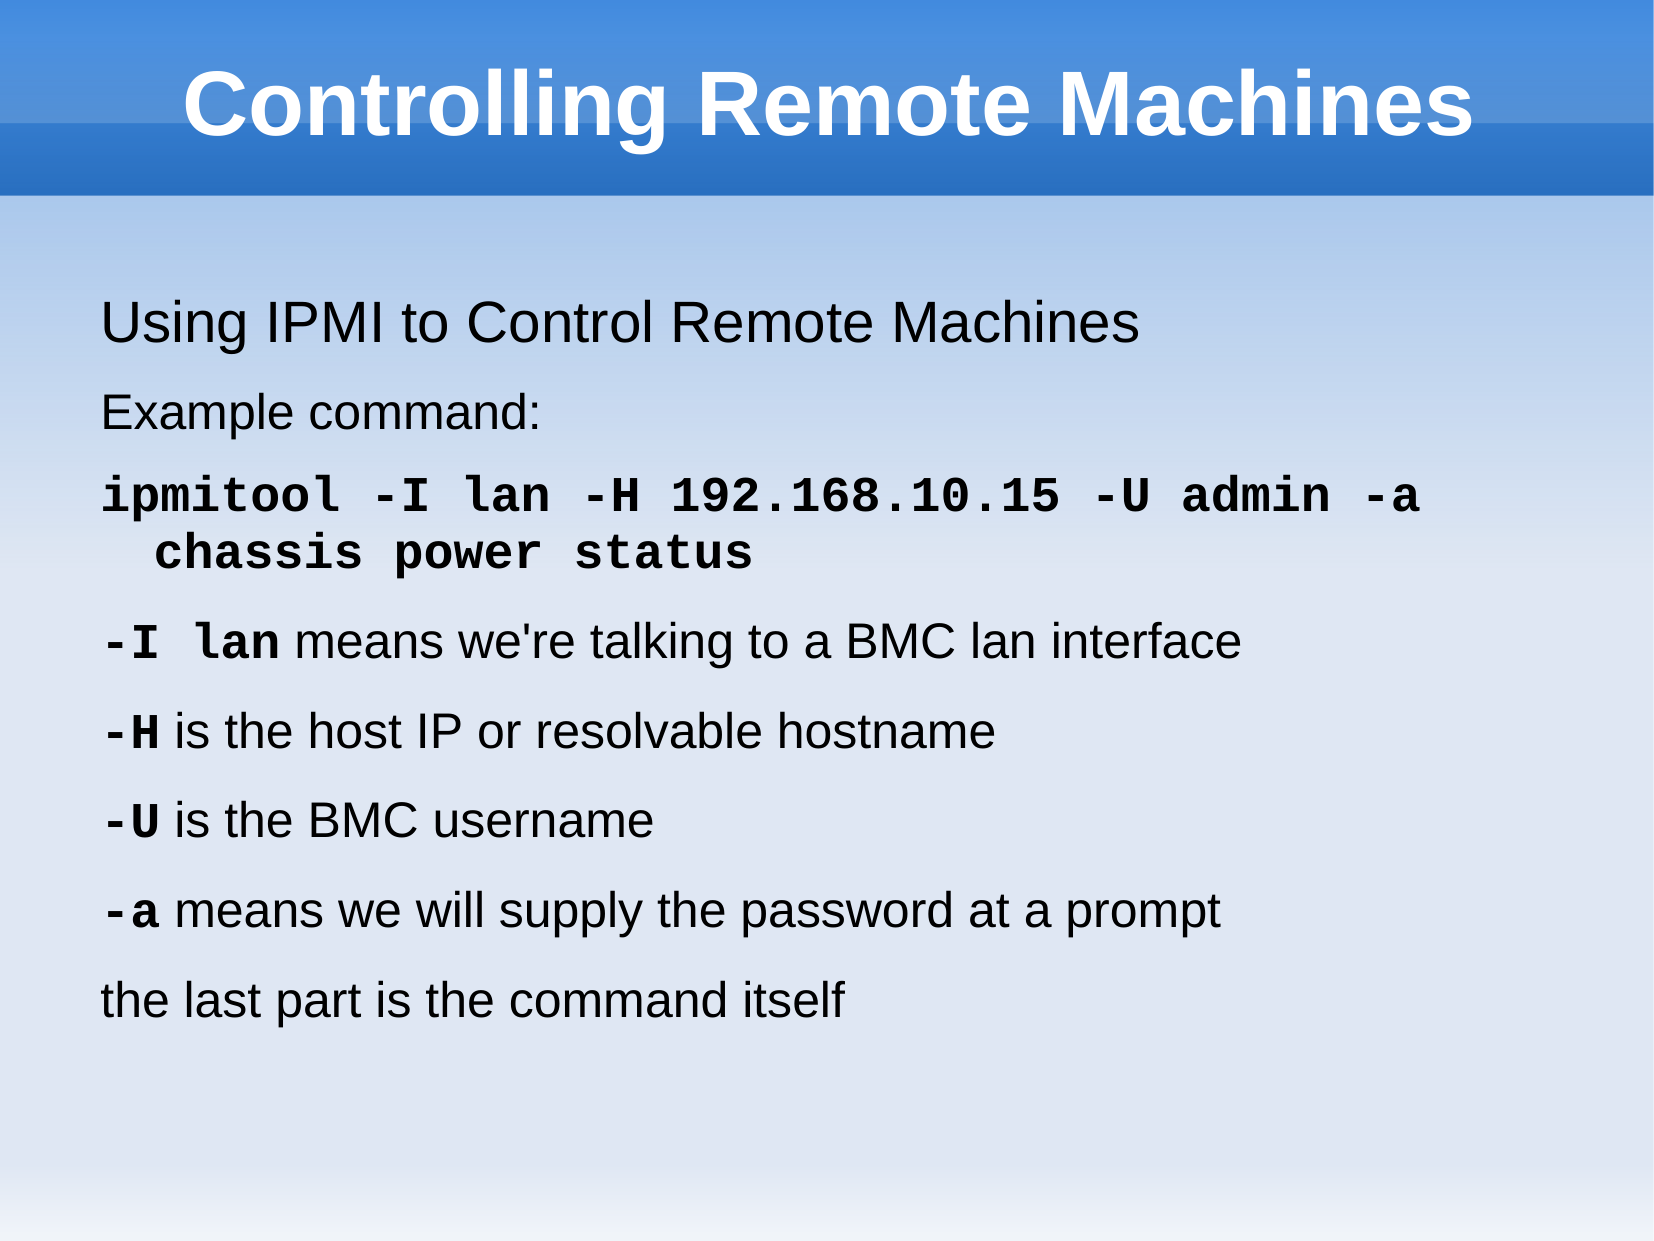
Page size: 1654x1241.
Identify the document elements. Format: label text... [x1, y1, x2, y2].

title Controlling Remote Machines [76, 7, 1565, 200]
list Using IPMI to Control Remote Machines Example command: ipmitool -I lan -H 192.168.10.15 -U admin -a chassis power status -I lan means we're talking to a BMC lan interface -H is the host IP or resolvable hostname -U is the BMC username -a means we will supply the password at a prompt the last part is the command itself [82, 290, 1571, 1094]
picture [0, 0, 1654, 1241]
